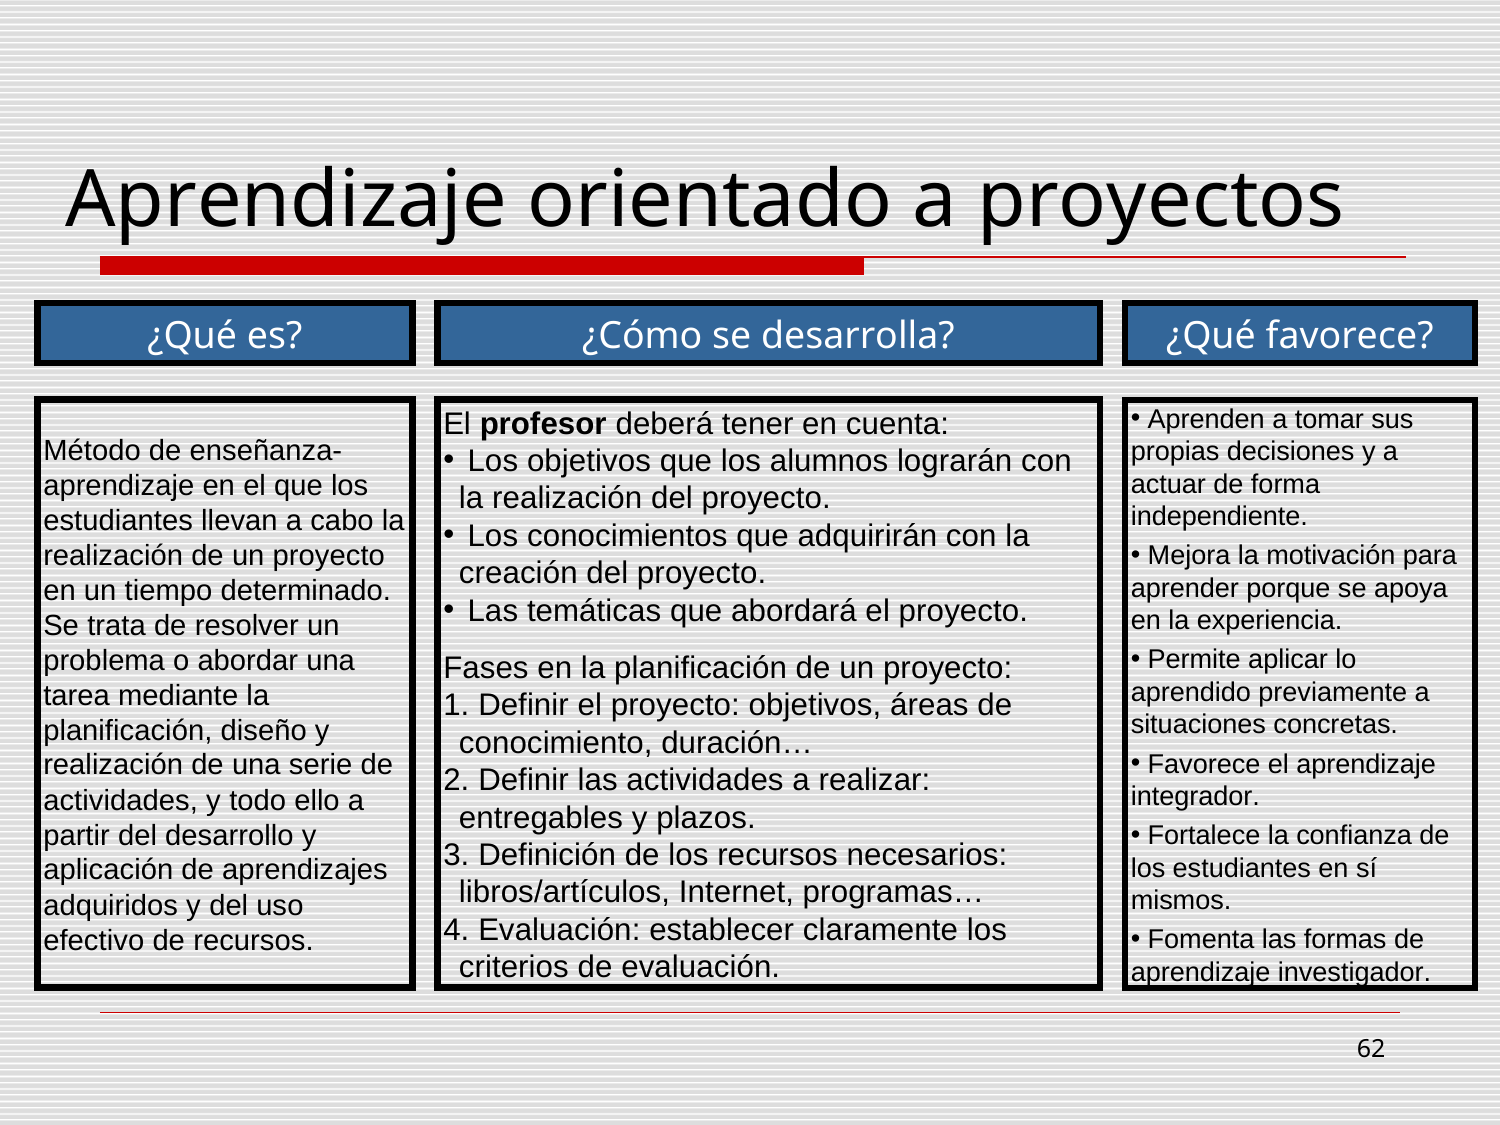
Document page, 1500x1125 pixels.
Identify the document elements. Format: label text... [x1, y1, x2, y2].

text_box Aprenden a tomar sus propias decisiones y a actuar de forma independiente. Mejora la motivación para aprender porque se apoya en la experiencia. Permite aplicar lo aprendido previamente a situaciones concretas. Favorece el aprendizaje integrador. Fortalece la confianza de los estudiantes en sí mismos. Fomenta las formas de aprendizaje investigador. [1124, 399, 1476, 988]
text_box <número> [1074, 1024, 1401, 1103]
text_box ¿Cómo se desarrolla? [437, 302, 1101, 364]
text_box ¿Qué es? [37, 302, 413, 364]
title Aprendizaje orientado a proyectos [50, 49, 1463, 250]
picture [0, 0, 1500, 1125]
text_box Método de enseñanza-aprendizaje en el que los estudiantes llevan a cabo la realización de un proyecto en un tiempo determinado. Se trata de resolver un problema o abordar una tarea mediante la planificación, diseño y realización de una serie de actividades, y todo ello a partir del desarrollo y aplicación de aprendizajes adquiridos y del uso efectivo de recursos. [37, 399, 413, 988]
text_box El profesor deberá tener en cuenta: Los objetivos que los alumnos lograrán con la realización del proyecto. Los conocimientos que adquirirán con la creación del proyecto. Las temáticas que abordará el proyecto. Fases en la planificación de un proyecto: Definir el proyecto: objetivos, áreas de conocimiento, duración… Definir las actividades a realizar: entregables y plazos. Definición de los recursos necesarios: libros/artículos, Internet, programas… Evaluación: establecer claramente los criterios de evaluación. [437, 399, 1101, 988]
text_box ¿Qué favorece? [1124, 302, 1476, 364]
